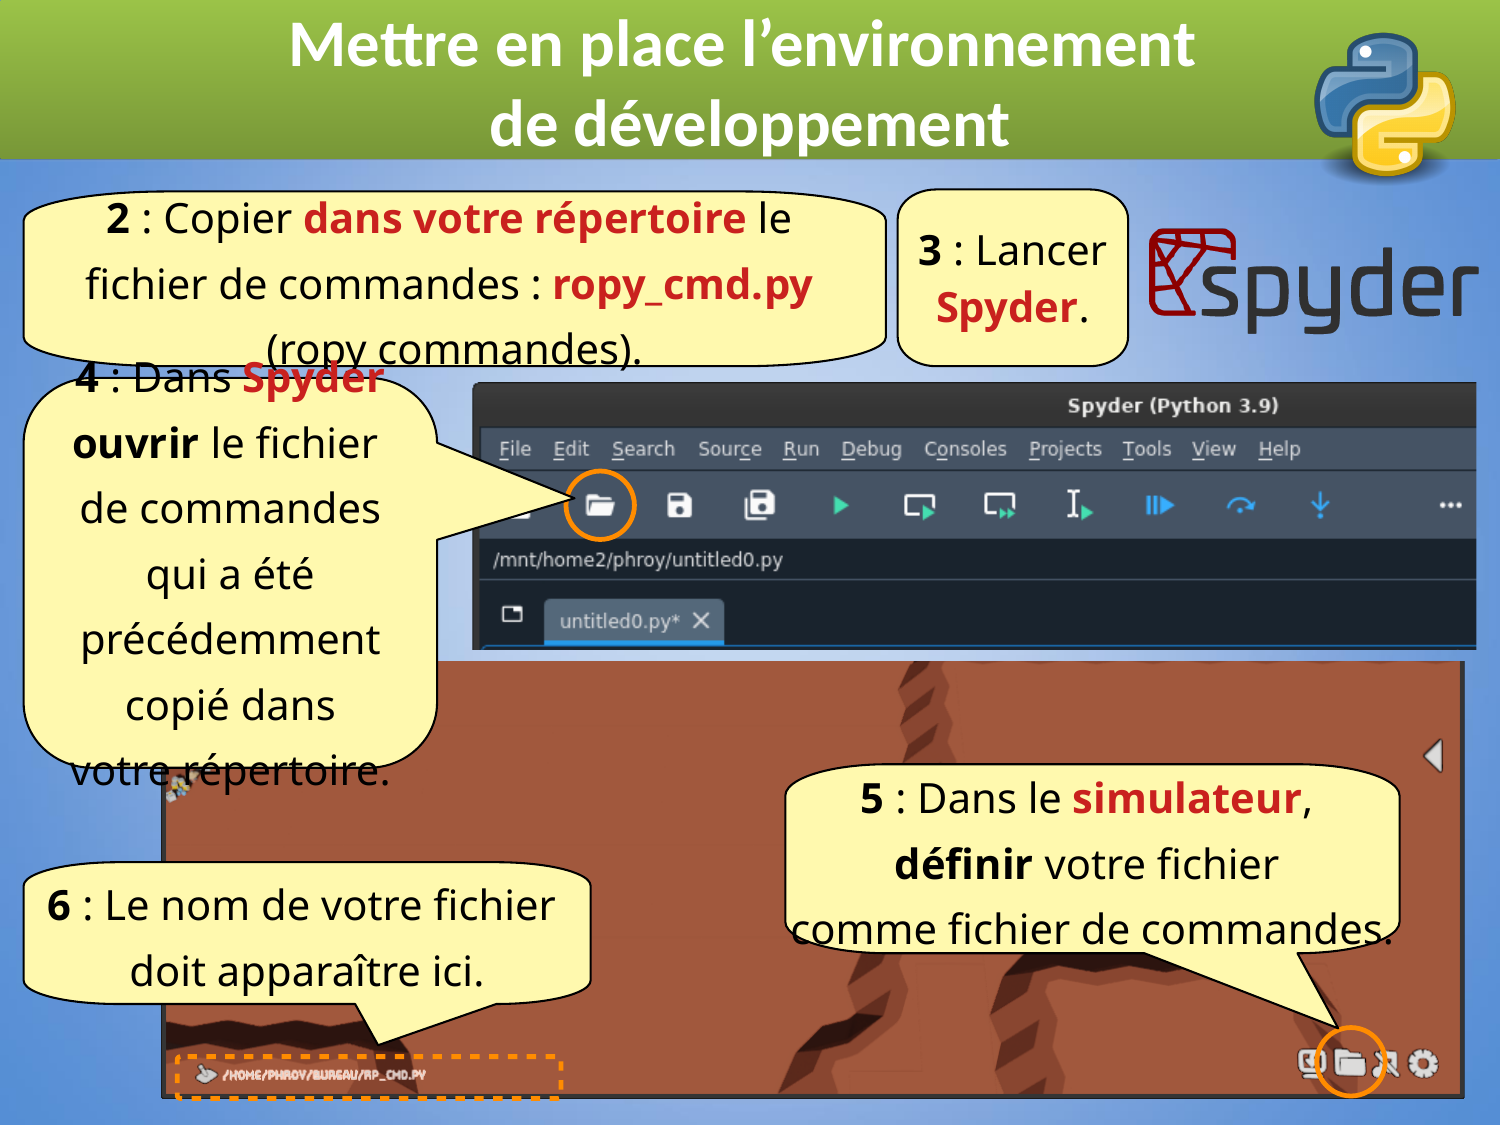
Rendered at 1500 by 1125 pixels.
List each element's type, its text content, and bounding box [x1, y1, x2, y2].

picture [0, 29, 1500, 1125]
text_box 4 : Dans Spyder ouvrir le fichier de commandes qui a été précédemment copié dans votre répertoire. [23, 377, 575, 768]
text_box 2 : Copier dans votre répertoire le fichier de commandes : ropy_cmd.py (ropy commandes). [23, 191, 886, 367]
text_box Mettre en place l’environnement de développement [0, 0, 1500, 159]
text_box 5 : Dans le simulateur, définir votre fichier comme fichier de commandes. [785, 764, 1400, 1029]
text_box 3 : Lancer Spyder. [897, 189, 1129, 367]
text_box 6 : Le nom de votre fichier doit apparaître ici. [23, 862, 591, 1046]
